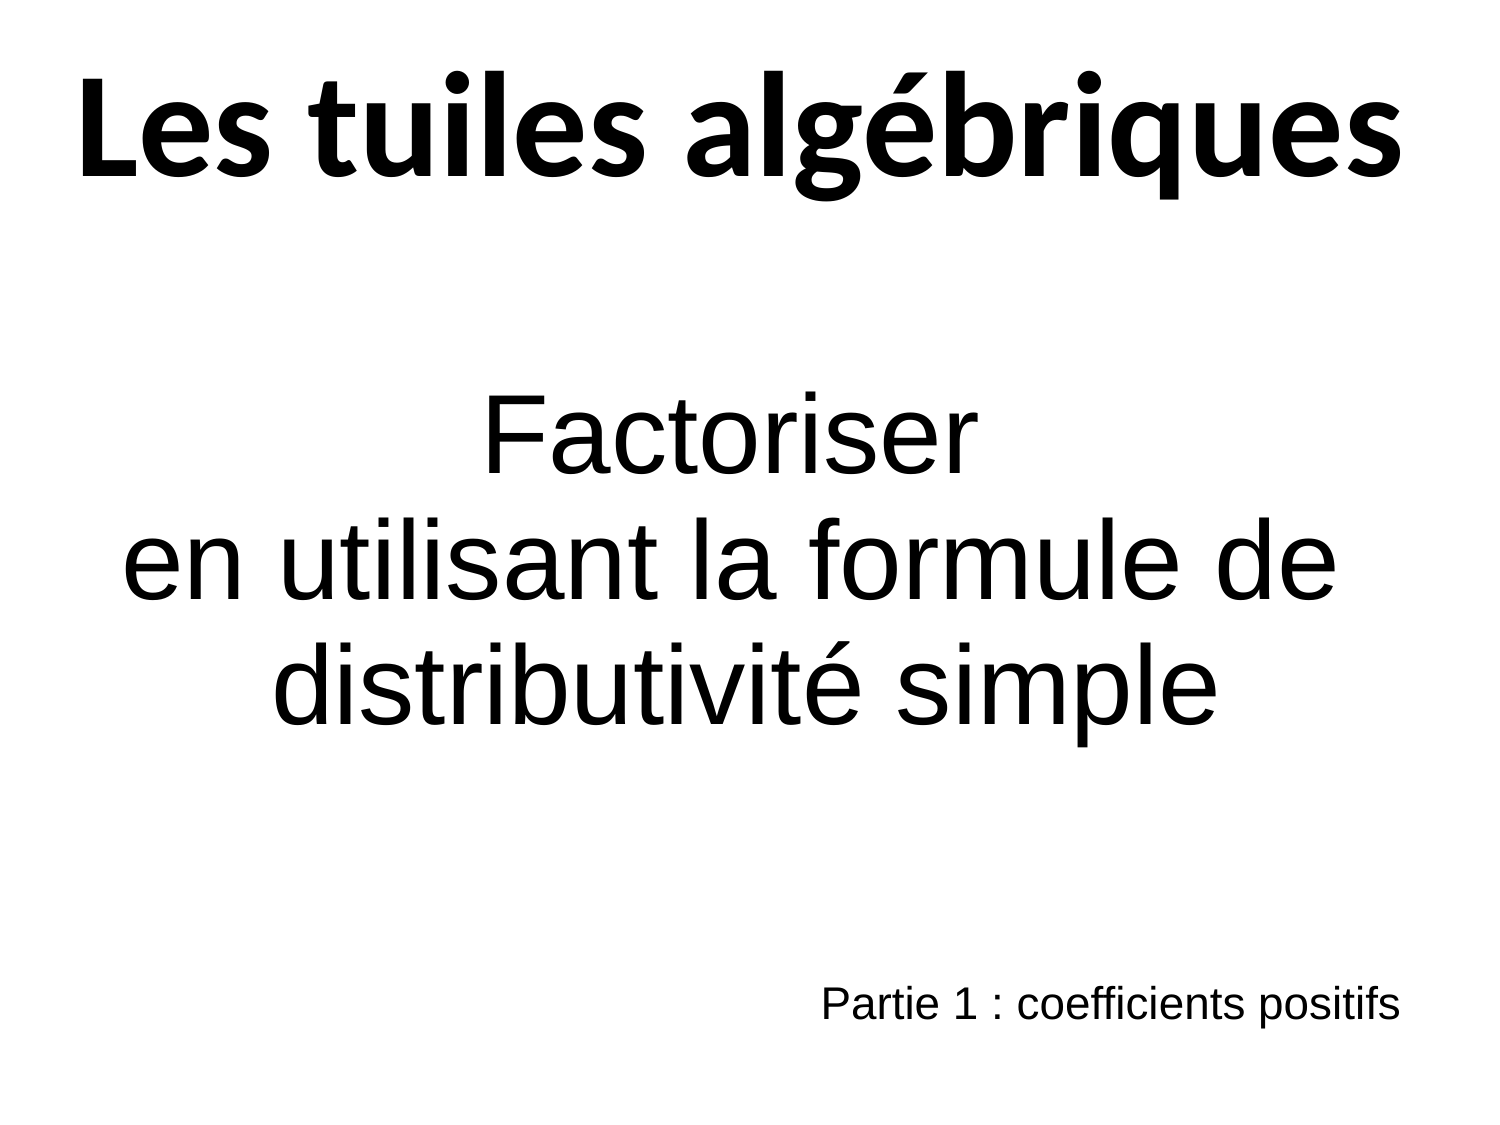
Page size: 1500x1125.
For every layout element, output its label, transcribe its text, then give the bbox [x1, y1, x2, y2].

title Les tuiles algébriques [75, 45, 1425, 233]
text_box Partie 1 : coefficients positifs [805, 970, 1417, 1037]
text_box Factoriser en utilisant la formule de distributivité simple [106, 364, 1386, 756]
